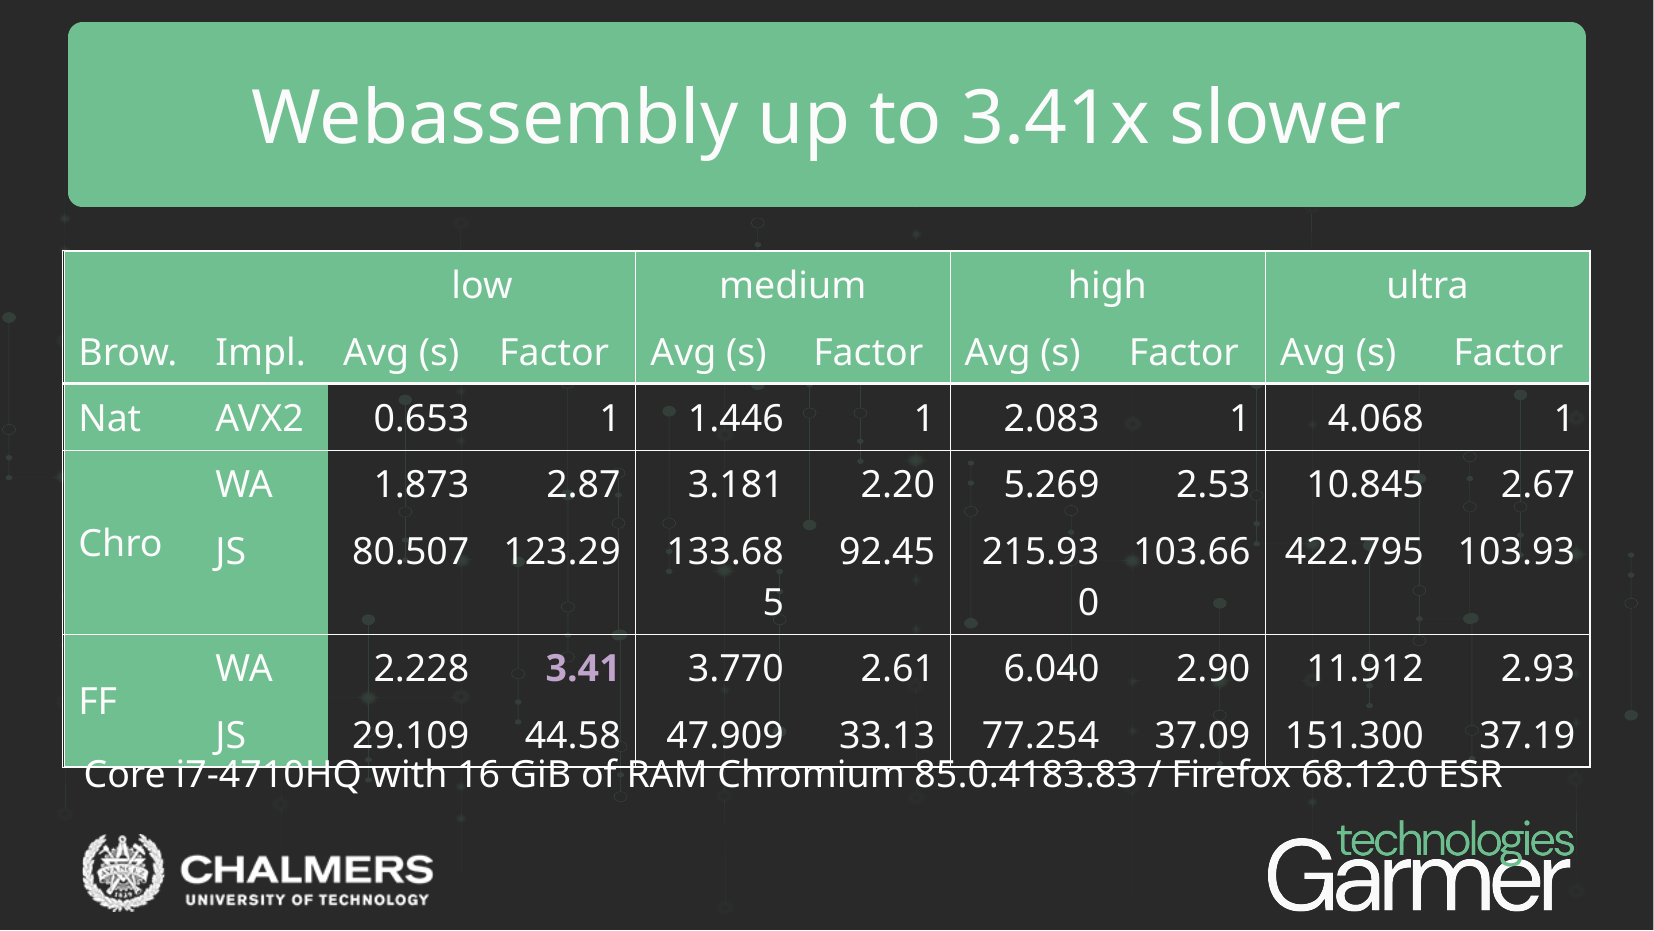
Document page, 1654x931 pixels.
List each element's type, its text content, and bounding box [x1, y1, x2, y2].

table_cell 1 [1114, 385, 1265, 450]
table_cell JS [201, 517, 328, 634]
table_cell 11.912 [1266, 635, 1439, 701]
table_header high [951, 252, 1265, 317]
picture [1246, 807, 1607, 912]
table_cell Avg (s) [328, 317, 484, 382]
table_cell 3.41 [484, 635, 635, 701]
table_cell 1.873 [328, 451, 484, 517]
table_cell 2.083 [951, 385, 1114, 450]
table_cell 37.09 [1233, 724, 1244, 735]
table_cell 422.795 [1266, 517, 1439, 634]
table_cell 47.909 [745, 724, 756, 740]
table_cell Avg (s) [1266, 317, 1439, 382]
table_cell 2.90 [1114, 635, 1265, 701]
table_cell FF [65, 635, 201, 740]
table_cell Chro [65, 451, 201, 634]
table_cell 1.446 [636, 385, 799, 450]
table_cell 10.845 [1266, 451, 1439, 517]
table_cell 123.29 [484, 517, 635, 634]
table_cell 77.254 [1081, 725, 1091, 739]
table_header Impl. [201, 252, 328, 382]
table_cell 3.181 [636, 451, 799, 517]
table_cell 47.909 [670, 725, 680, 739]
table_cell 2.228 [328, 635, 484, 701]
table_cell 44.58 [528, 725, 538, 739]
table_cell Factor [484, 317, 635, 382]
table_cell 2.67 [1439, 451, 1589, 517]
table_cell 29.109 [378, 724, 389, 735]
table_cell 92.45 [799, 517, 950, 634]
table_cell 44.58 [484, 701, 635, 740]
table_header medium [636, 252, 950, 317]
table_cell 37.19 [1439, 701, 1589, 740]
table_header low [328, 252, 635, 317]
table_cell Factor [1114, 317, 1265, 382]
table_cell AVX2 [201, 385, 328, 450]
table_cell 29.109 [452, 724, 463, 735]
table_cell 2.53 [1114, 451, 1265, 517]
table_cell 29.109 [328, 701, 484, 740]
table_cell 1 [799, 385, 950, 450]
table_cell 37.09 [1114, 701, 1265, 740]
table_cell 77.254 [951, 701, 1114, 740]
table_cell 5.269 [951, 451, 1114, 517]
table_cell 103.66 [1114, 517, 1265, 634]
table_cell 6.040 [951, 635, 1114, 701]
table_cell Factor [1439, 317, 1589, 382]
table_cell 1 [1439, 385, 1589, 450]
table_cell 0.653 [328, 385, 484, 450]
table_cell 29.109 [431, 724, 442, 740]
table_cell Avg (s) [951, 317, 1114, 382]
table_header Brow. [65, 252, 201, 382]
table_cell WA [201, 451, 328, 517]
table_cell Avg (s) [636, 317, 799, 382]
table_cell Factor [799, 317, 950, 382]
table_cell 3.770 [636, 635, 799, 701]
table_cell WA [201, 635, 328, 701]
table_cell JS [201, 701, 328, 740]
table_cell 2.87 [484, 451, 635, 517]
table_cell 80.507 [328, 517, 484, 634]
table_cell 47.909 [724, 724, 735, 735]
picture [82, 834, 443, 912]
table_cell 44.58 [550, 725, 560, 739]
table_cell 33.13 [799, 701, 950, 740]
text_box Core i7-4710HQ with 16 GiB of RAM Chromium 85.0.4183.83 / Firefox 68.12.0 ESR [59, 740, 1595, 802]
table_cell 4.068 [1266, 385, 1439, 450]
table_cell 151.300 [1266, 701, 1439, 740]
table_cell 37.09 [1212, 724, 1223, 740]
table_cell 151.300 [1385, 724, 1396, 740]
table_cell 103.93 [1439, 517, 1589, 634]
table_header ultra [1266, 252, 1589, 317]
table_cell 47.909 [636, 701, 799, 740]
table_cell Nat [65, 385, 201, 450]
table_cell 215.930 [951, 517, 1114, 634]
table_cell 37.19 [1558, 724, 1569, 735]
table_cell 1 [484, 385, 635, 450]
table_cell 2.20 [799, 451, 950, 517]
table_cell 133.685 [636, 517, 799, 634]
table_cell 47.909 [767, 724, 778, 735]
table_cell 2.61 [799, 635, 950, 701]
title Webassembly up to 3.41x slower [82, 37, 1571, 193]
table_cell 2.93 [1439, 635, 1589, 701]
table_cell 151.300 [1407, 724, 1418, 740]
